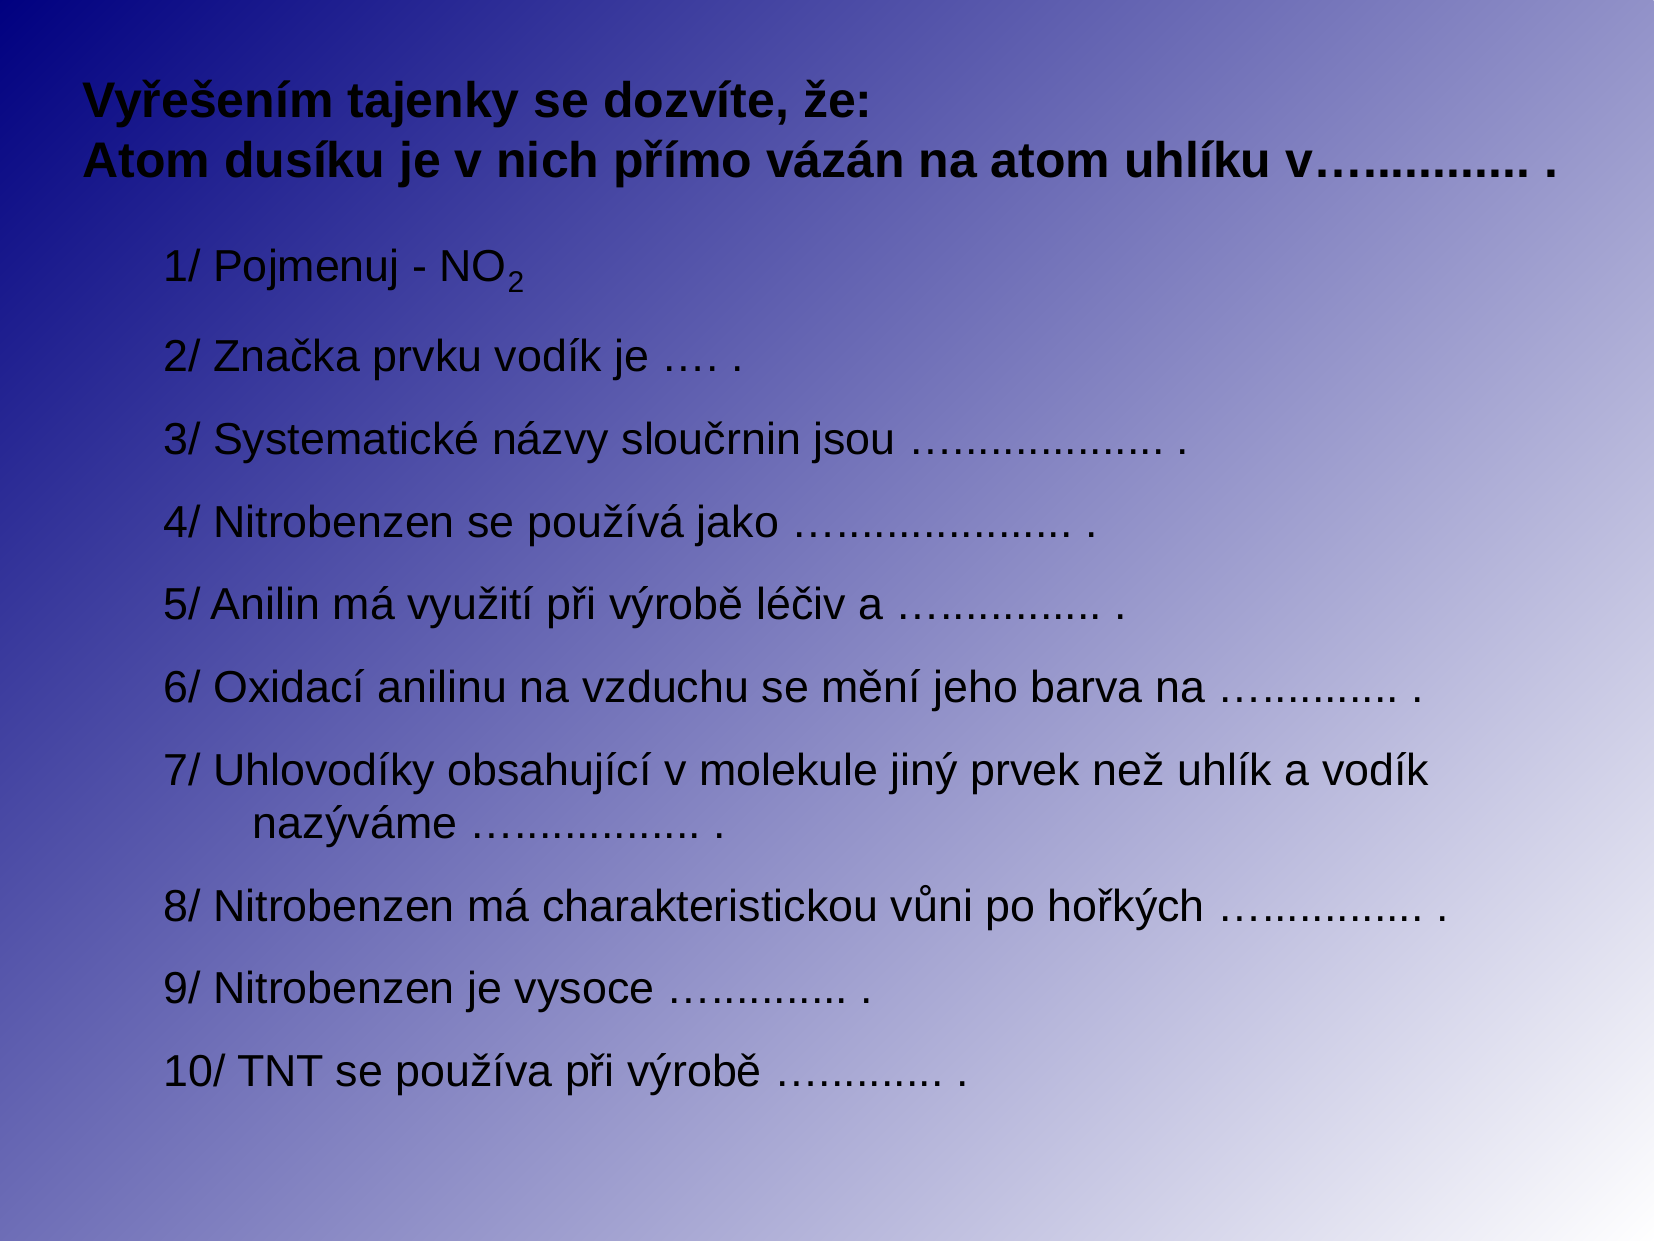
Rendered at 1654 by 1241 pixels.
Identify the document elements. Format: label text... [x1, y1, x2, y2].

title Vyřešením tajenky se dozvíte, že: Atom dusíku je v nich přímo vázán na atom uhlíku v…............ . [82, 49, 1571, 266]
list 1/ Pojmenuj - NO2 2/ Značka prvku vodík je …. . 3/ Systematické názvy sloučrnin jsou …................. . 4/ Nitrobenzen se používá jako …................... . 5/ Anilin má využití při výrobě léčiv a …............. . 6/ Oxidací anilinu na vzduchu se mění jeho barva na …........... . 7/ Uhlovodíky obsahující v molekule jiný prvek než uhlík a vodík nazýváme …............... . 8/ Nitrobenzen má charakteristickou vůni po hořkých …............. . 9/ Nitrobenzen je vysoce …........... . 10/ TNT se používa při výrobě ….......... . [76, 236, 1565, 1102]
